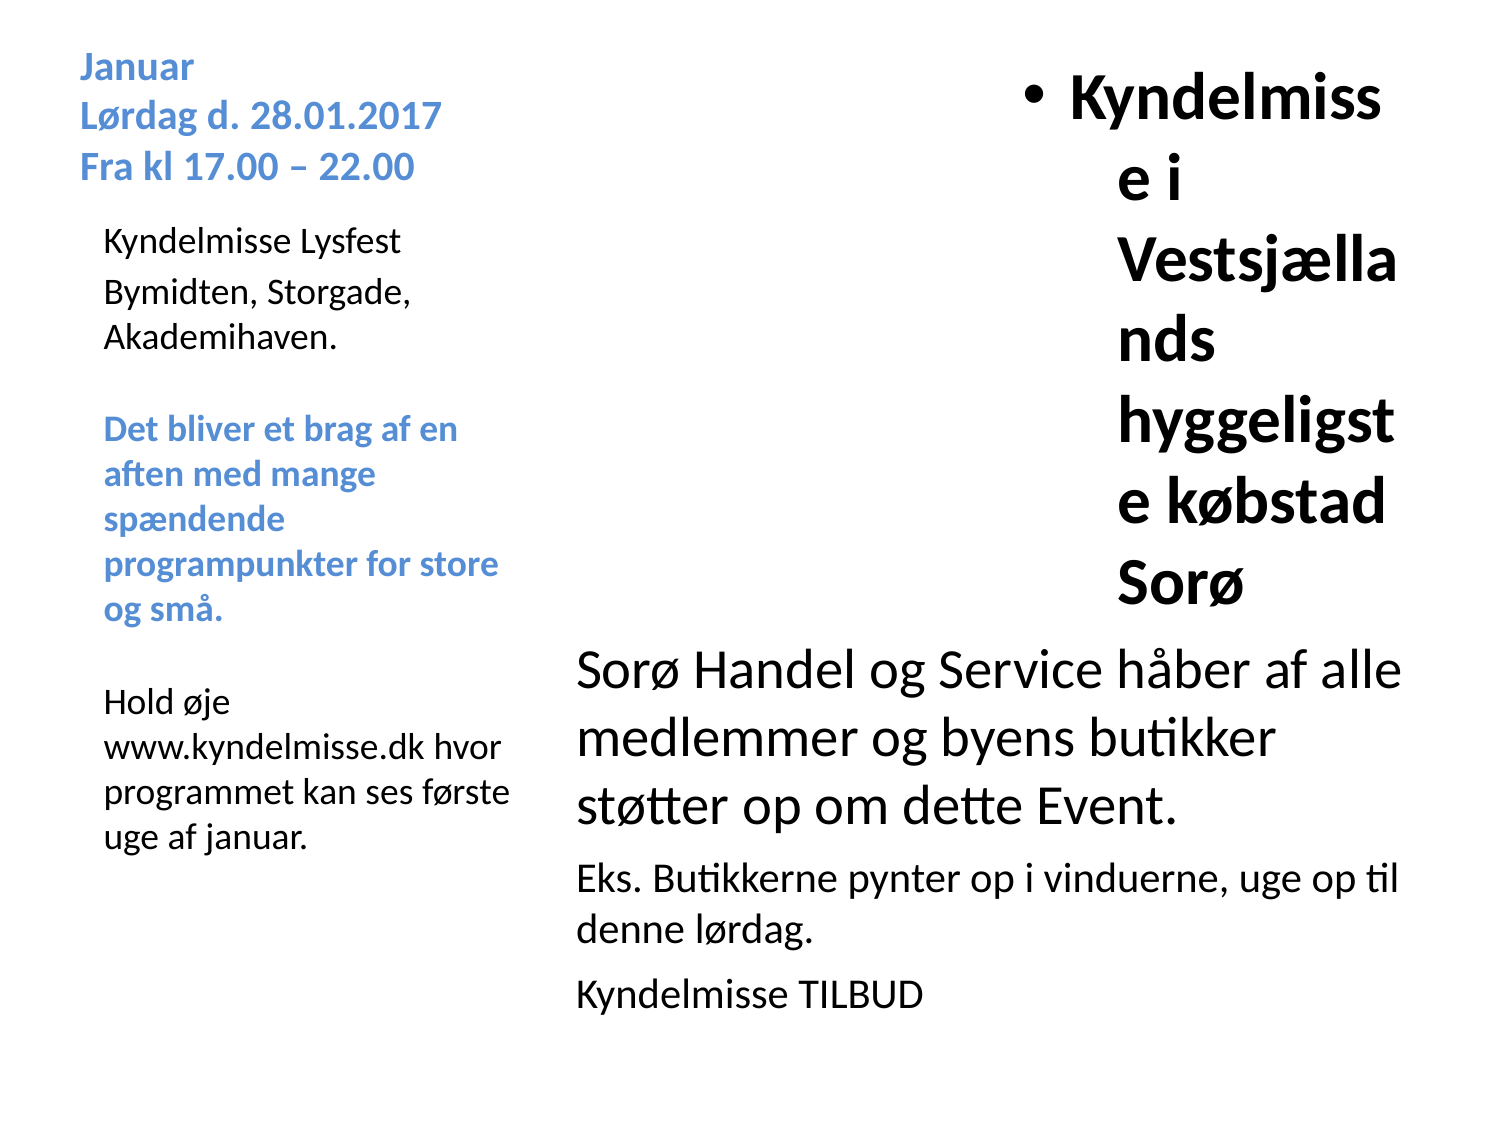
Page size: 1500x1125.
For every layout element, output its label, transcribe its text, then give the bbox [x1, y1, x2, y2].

title Januar Lørdag d. 28.01.2017 Fra kl 17.00 – 22.00 [64, 30, 559, 222]
list Kyndelmisse i Vestsjællands hyggeligste købstad Sorø Sorø Handel og Service håber af alle medlemmer og byens butikker støtter op om dette Event. Eks. Butikkerne pynter op i vinduerne, uge op til denne lørdag. Kyndelmisse TILBUD [561, 44, 1426, 1083]
list Kyndelmisse Lysfest Bymidten, Storgade, Akademihaven. Det bliver et brag af en aften med mange spændende programpunkter for store og små. Hold øje www.kyndelmisse.dk hvor programmet kan ses første uge af januar. [88, 208, 550, 1025]
